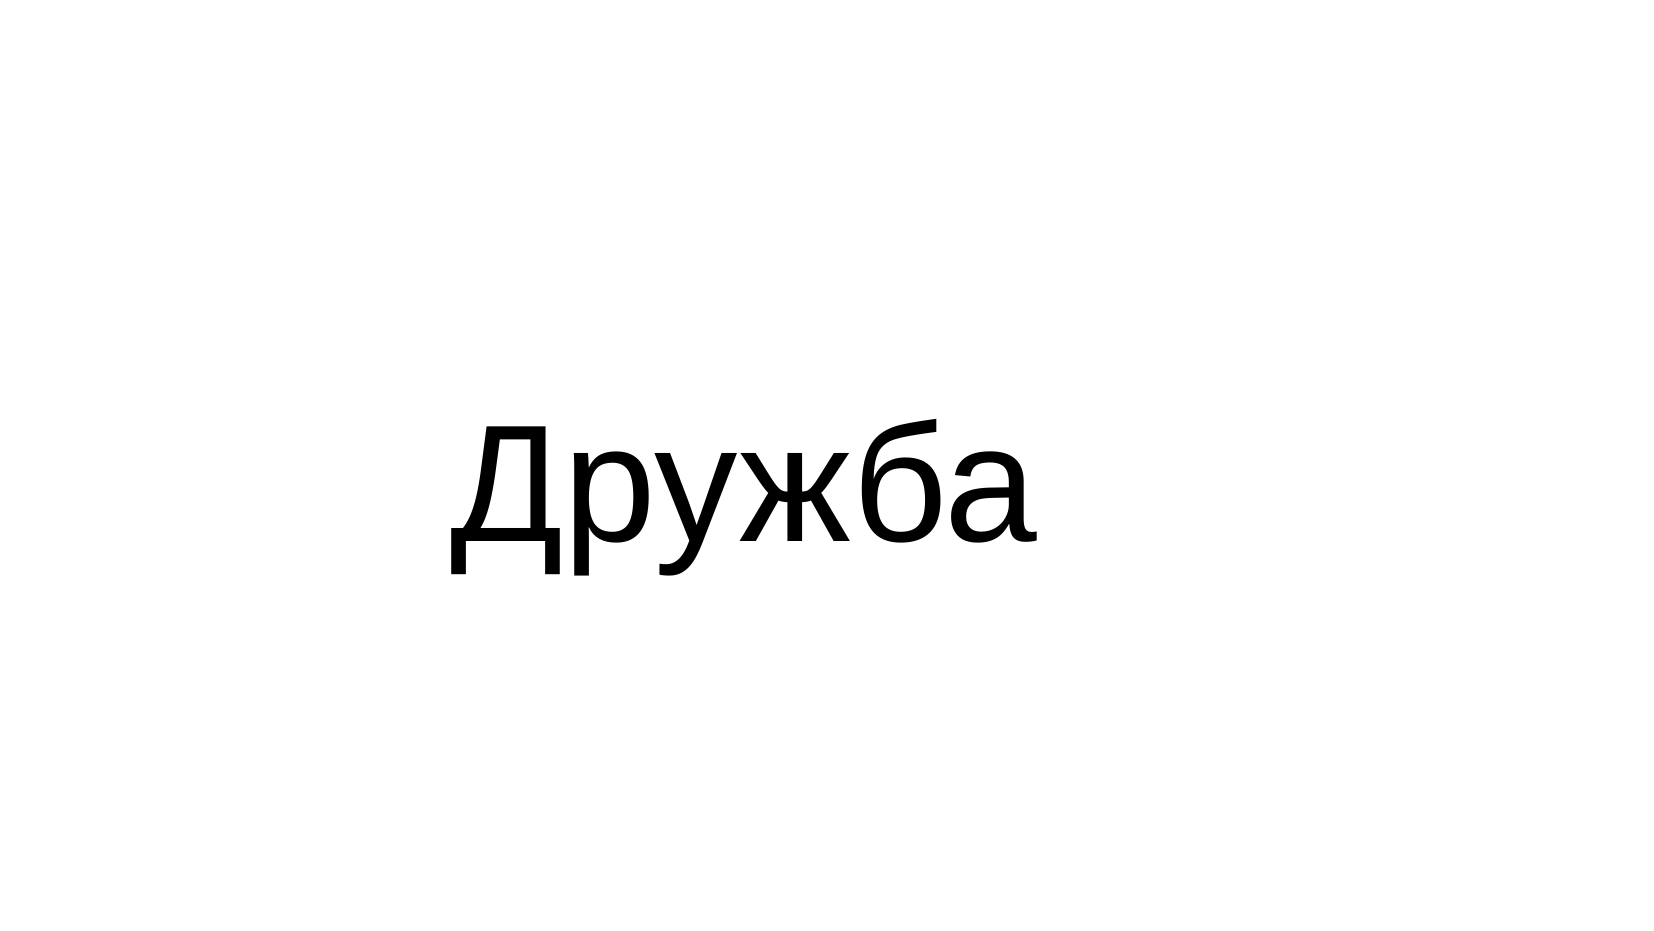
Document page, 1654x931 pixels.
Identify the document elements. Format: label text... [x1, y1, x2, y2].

subtitle Дружба [0, 217, 1489, 758]
